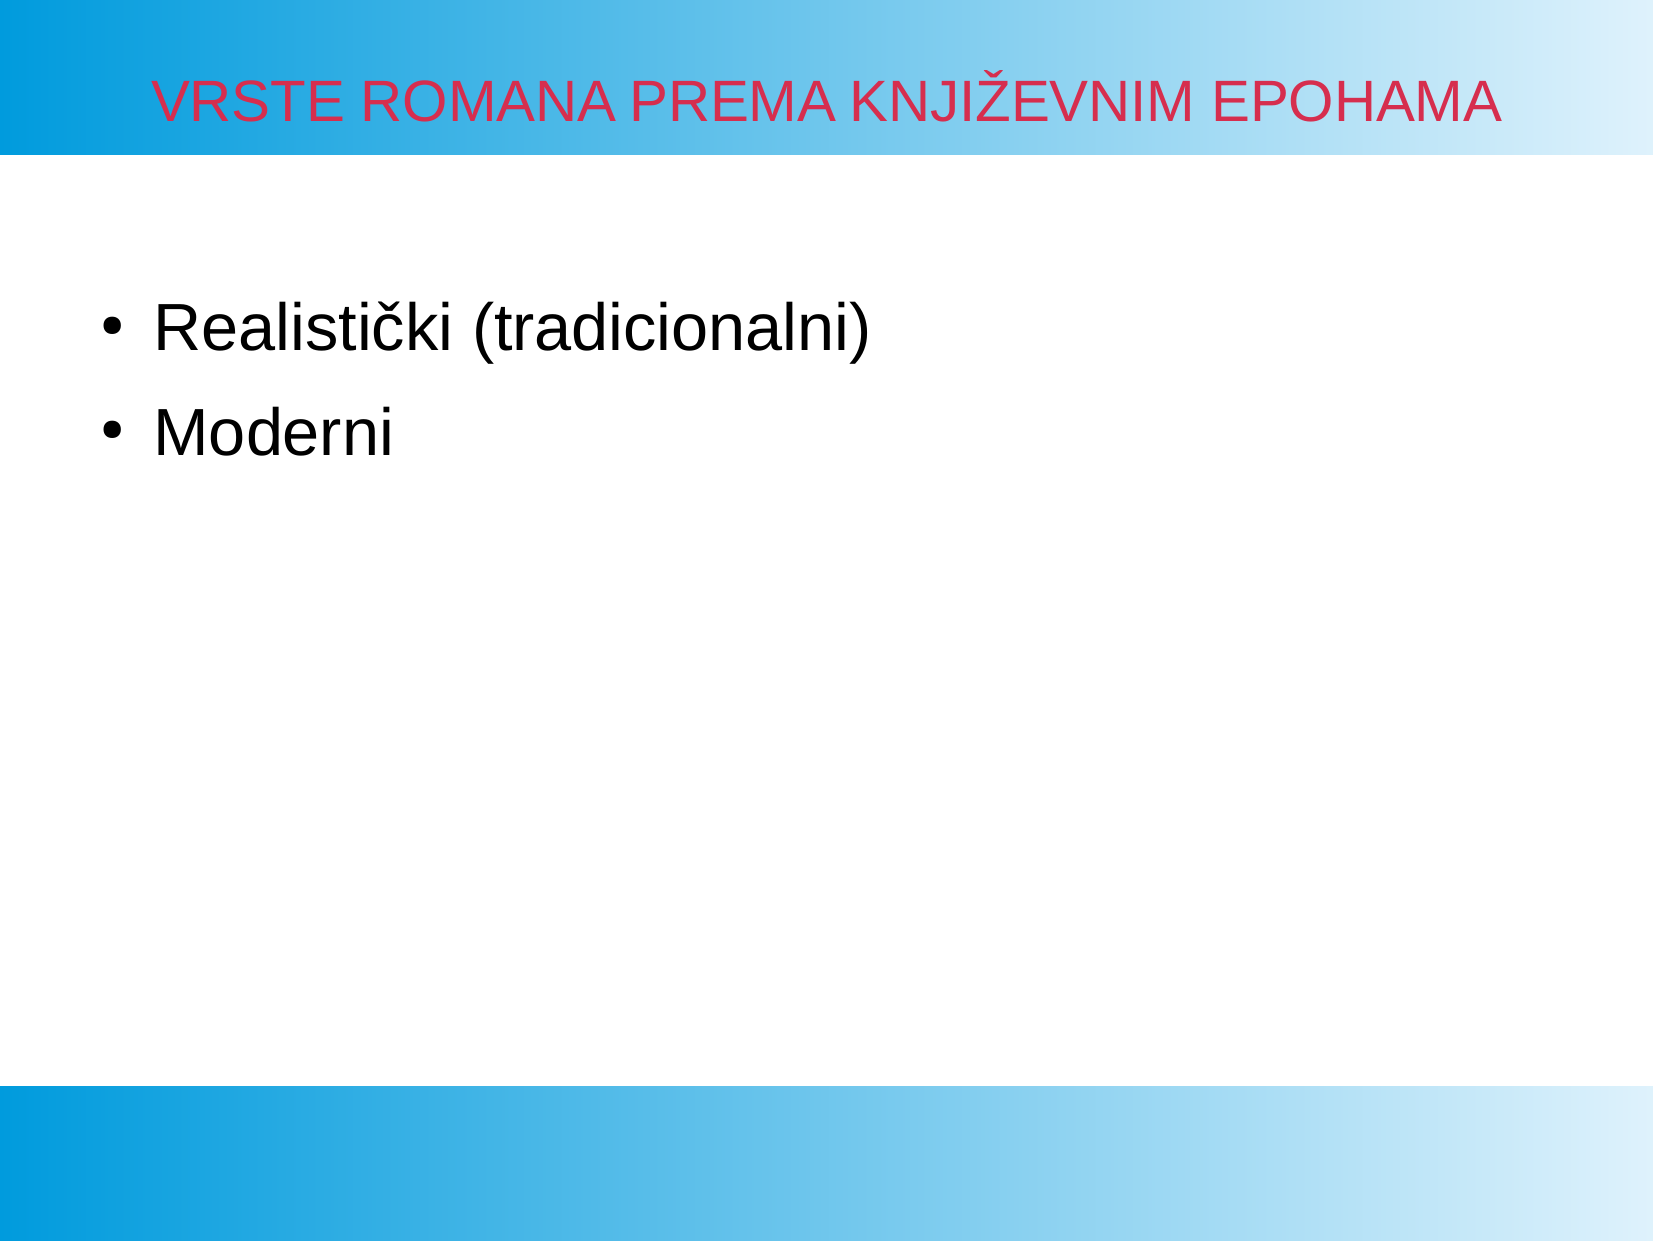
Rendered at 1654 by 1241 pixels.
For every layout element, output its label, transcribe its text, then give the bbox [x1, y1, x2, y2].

list Realistički (tradicionalni) Moderni [82, 290, 1571, 1010]
title VRSTE ROMANA PREMA KNJIŽEVNIM EPOHAMA [82, 49, 1571, 155]
